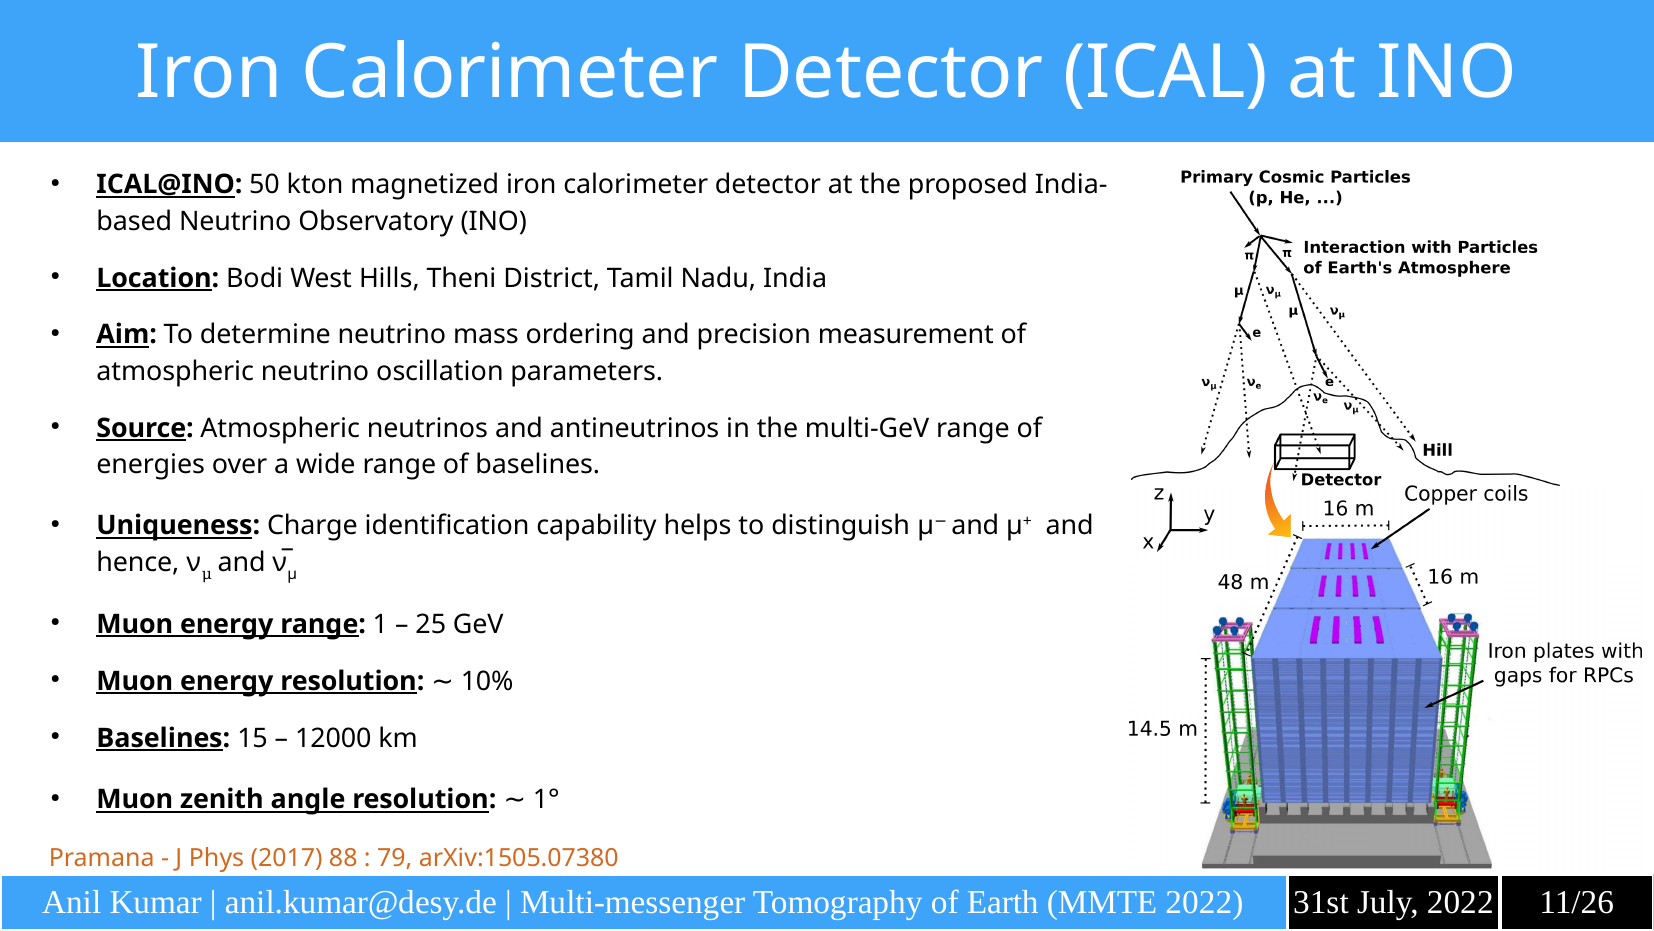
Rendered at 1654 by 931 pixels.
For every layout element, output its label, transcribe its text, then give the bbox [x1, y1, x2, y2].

title Iron Calorimeter Detector (ICAL) at INO [0, 0, 1654, 142]
list ICAL@INO: 50 kton magnetized iron calorimeter detector at the proposed India-based Neutrino Observatory (INO) Location: Bodi West Hills, Theni District, Tamil Nadu, India Aim: To determine neutrino mass ordering and precision measurement of atmospheric neutrino oscillation parameters. Source: Atmospheric neutrinos and antineutrinos in the multi-GeV range of energies over a wide range of baselines. Uniqueness: Charge identification capability helps to distinguish μ− and μ+ and hence, νμ and ν̅μ Muon energy range: 1 – 25 GeV Muon energy resolution: ∼ 10% Baselines: 15 – 12000 km Muon zenith angle resolution: ∼ 1° [35, 165, 1134, 827]
text_box Pramana - J Phys (2017) 88 : 79, arXiv:1505.07380 [33, 832, 960, 897]
picture [1129, 170, 1642, 875]
